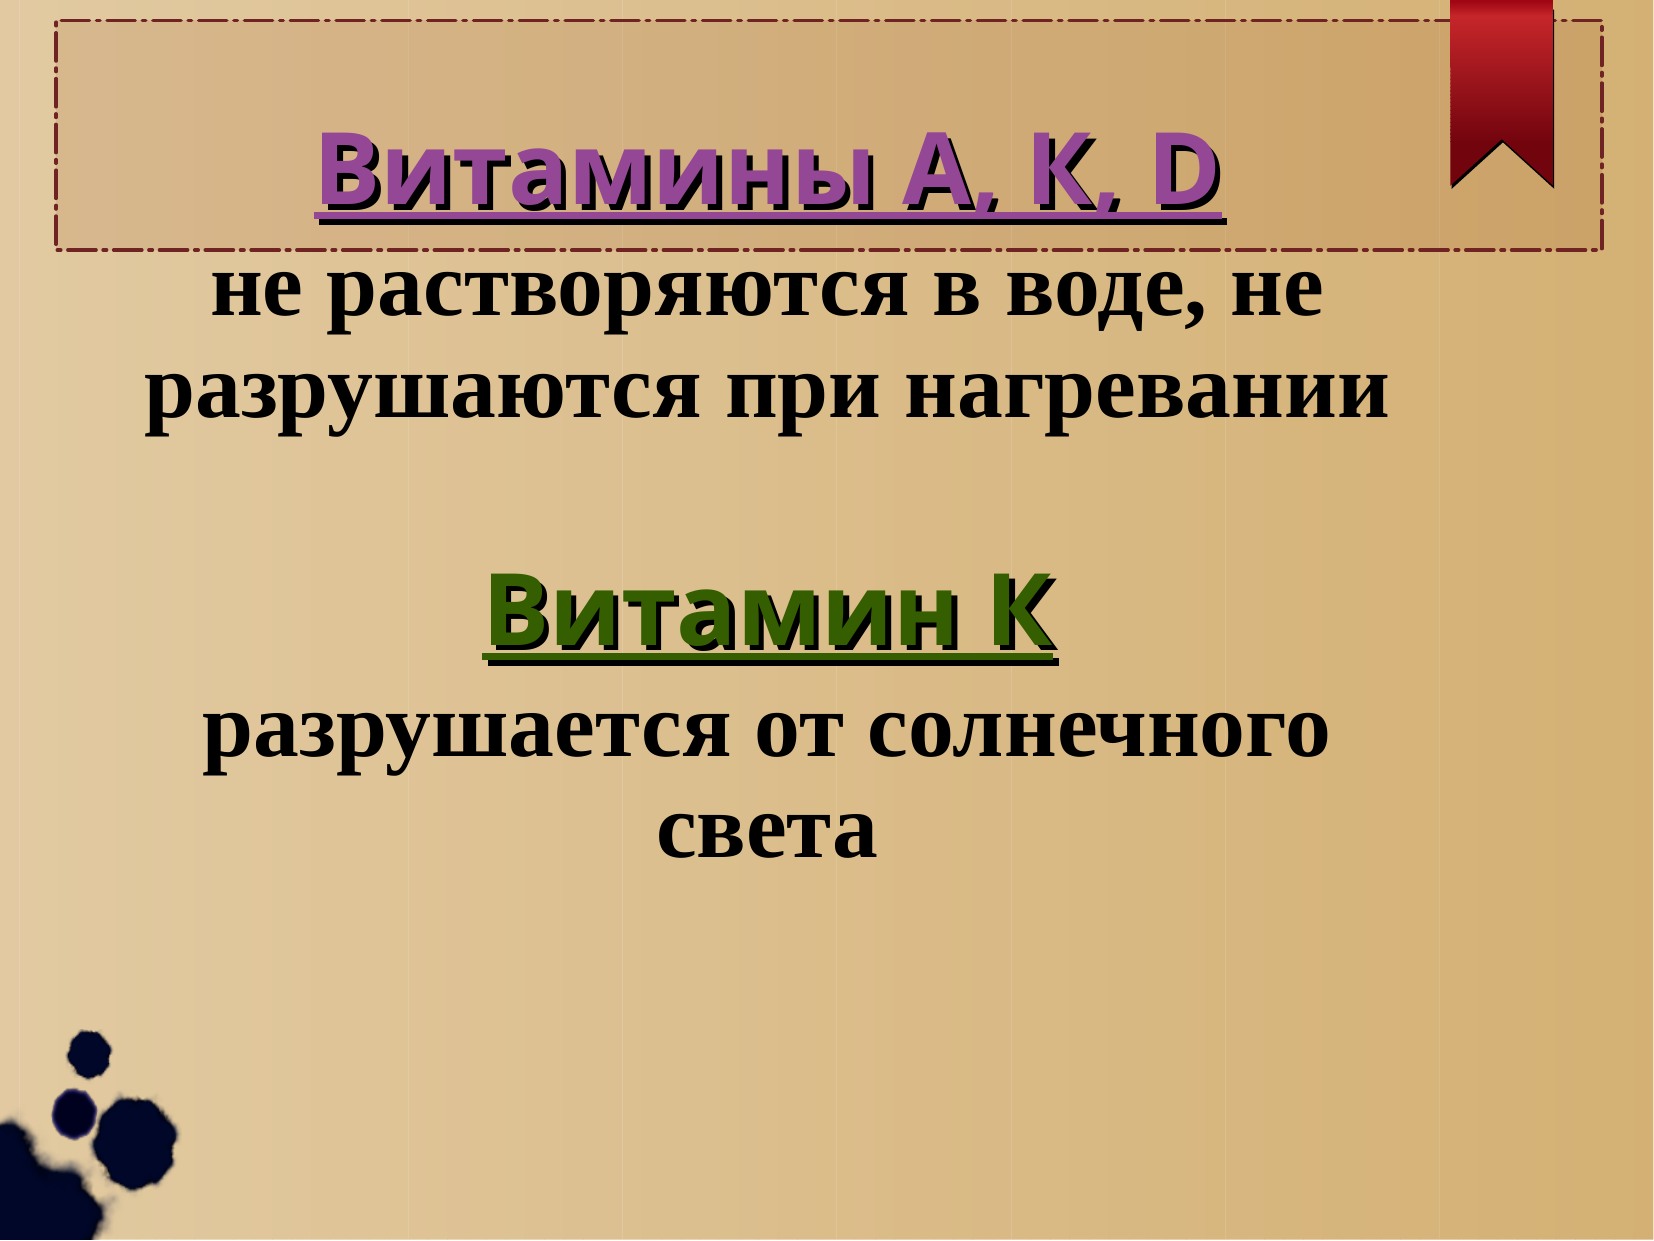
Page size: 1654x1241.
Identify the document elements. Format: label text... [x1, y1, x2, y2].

title Витамины А, К, D не растворяются в воде, не разрушаются при нагревании Витамин К разрушается от солнечного света [82, 0, 1453, 975]
